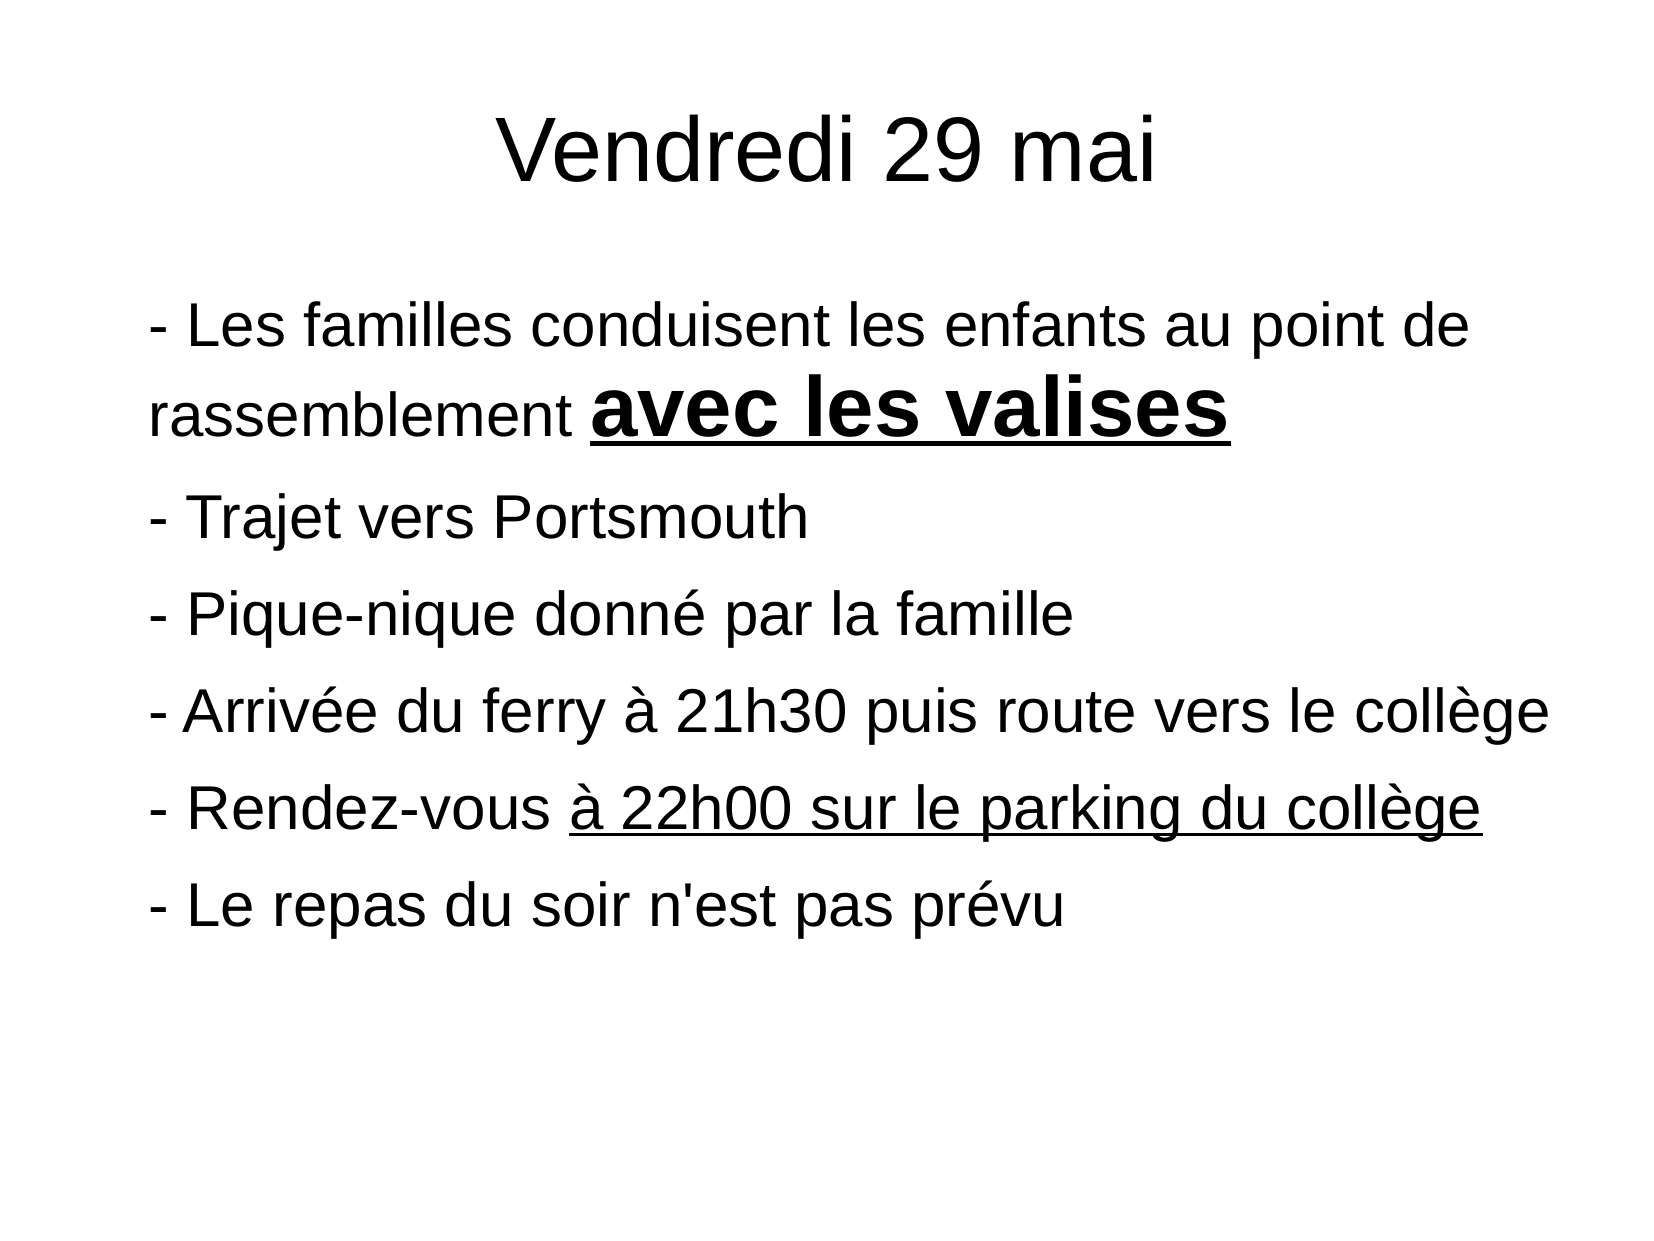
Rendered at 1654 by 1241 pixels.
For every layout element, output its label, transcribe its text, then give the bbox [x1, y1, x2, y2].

title Vendredi 29 mai [82, 47, 1571, 252]
list - Les familles conduisent les enfants au point de rassemblement avec les valises - Trajet vers Portsmouth - Pique-nique donné par la famille - Arrivée du ferry à 21h30 puis route vers le collège - Rendez-vous à 22h00 sur le parking du collège - Le repas du soir n'est pas prévu [82, 290, 1571, 1010]
